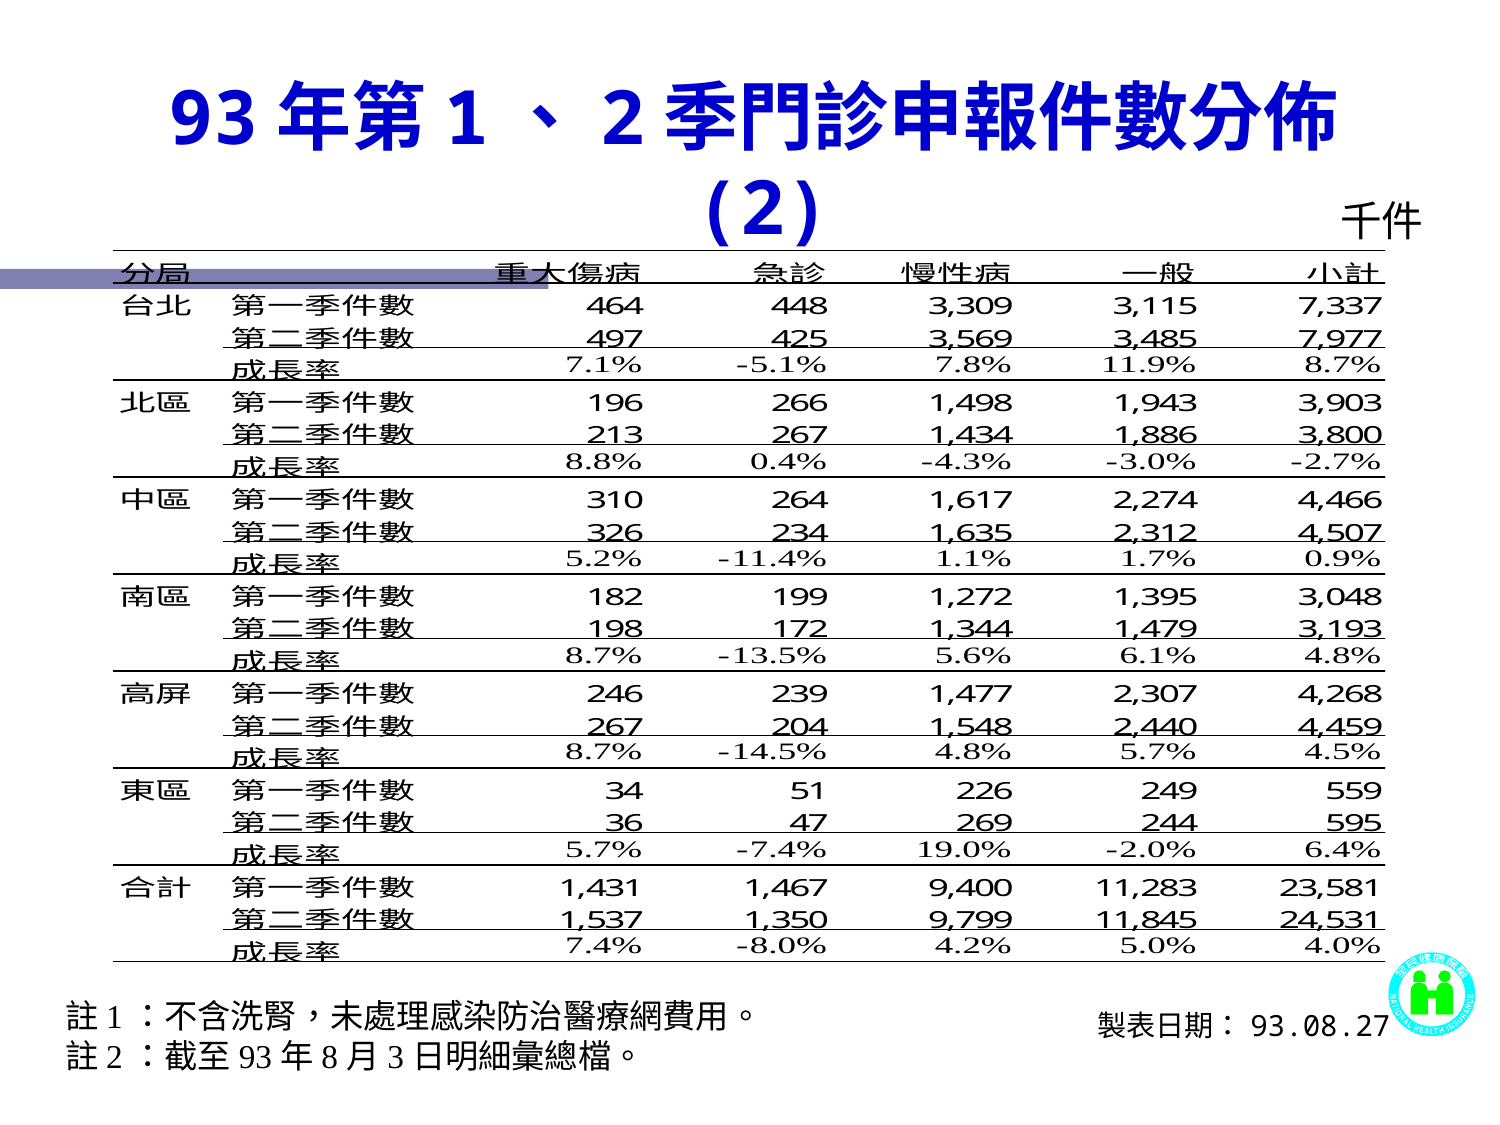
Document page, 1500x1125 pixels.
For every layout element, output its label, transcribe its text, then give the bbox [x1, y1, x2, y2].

chart [112, 249, 1388, 963]
title 93年第1、2季門診申報件數分佈(2) [87, 62, 1438, 188]
text_box 千件 [1325, 187, 1439, 253]
text_box 註1：不含洗腎，未處理感染防治醫療網費用。 註2：截至93年8月3日明細彙總檔。 [50, 987, 1101, 1083]
text_box 製表日期：93.08.27 [1062, 999, 1426, 1051]
